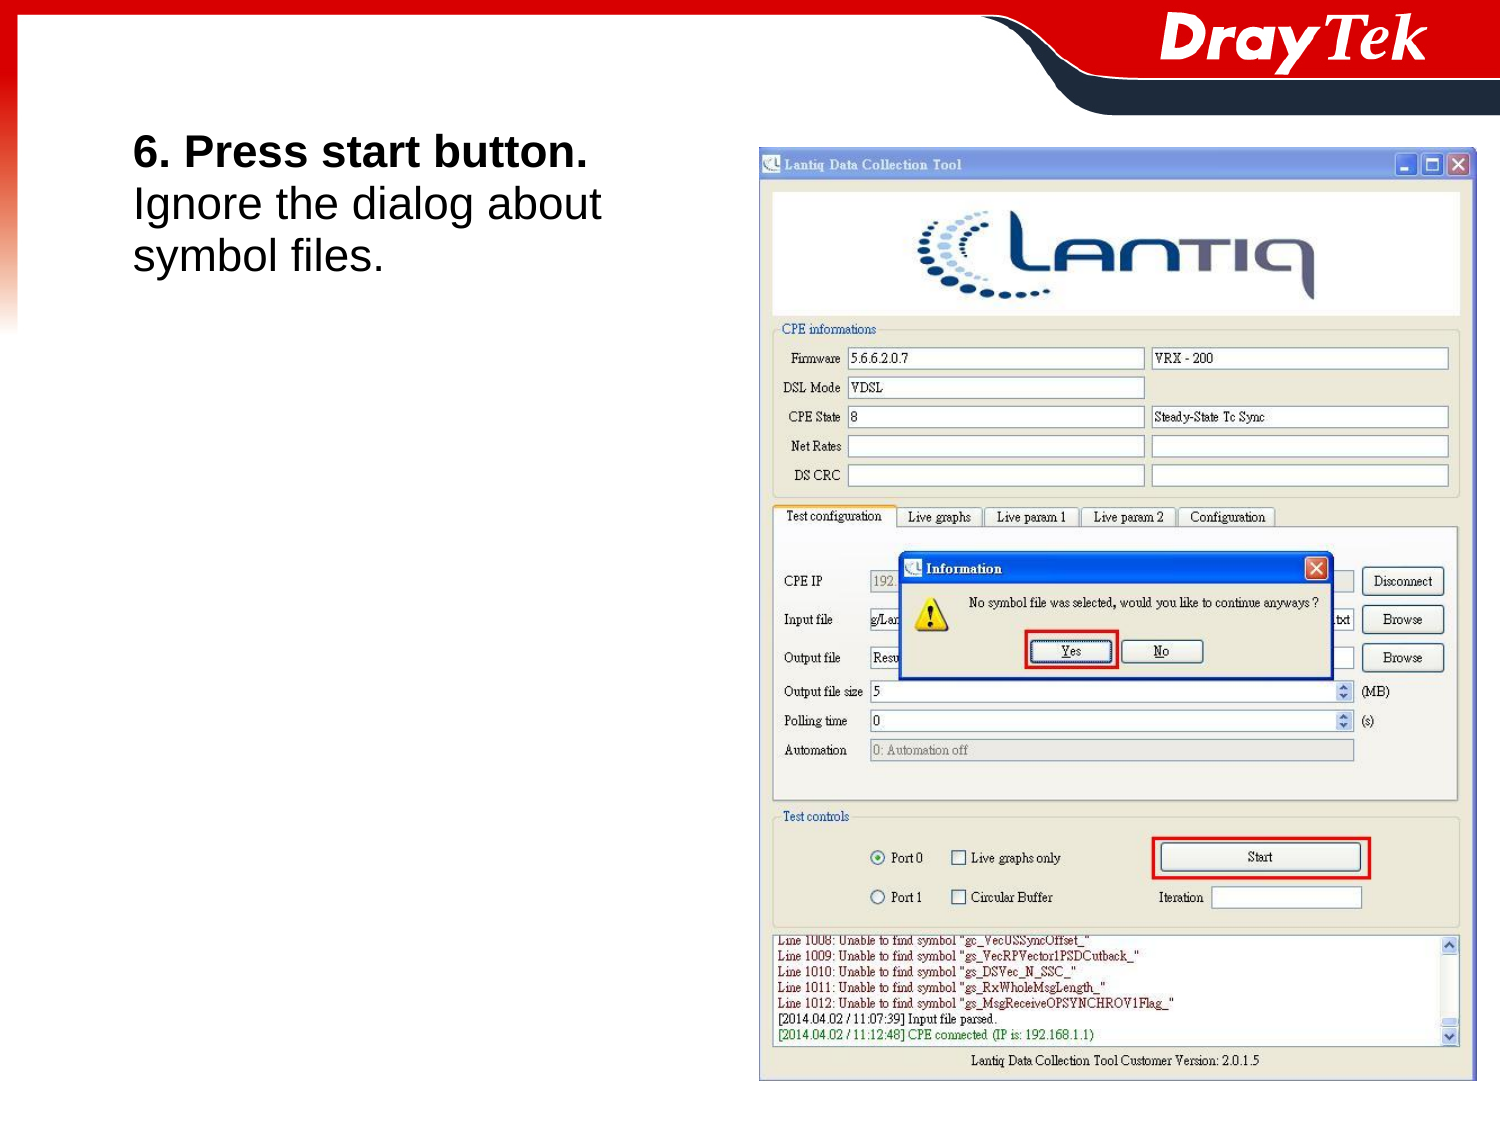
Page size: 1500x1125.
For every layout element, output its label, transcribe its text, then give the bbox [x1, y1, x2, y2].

picture [0, 0, 1500, 1125]
text_box 6. Press start button. Ignore the dialog about symbol files. [118, 118, 768, 344]
